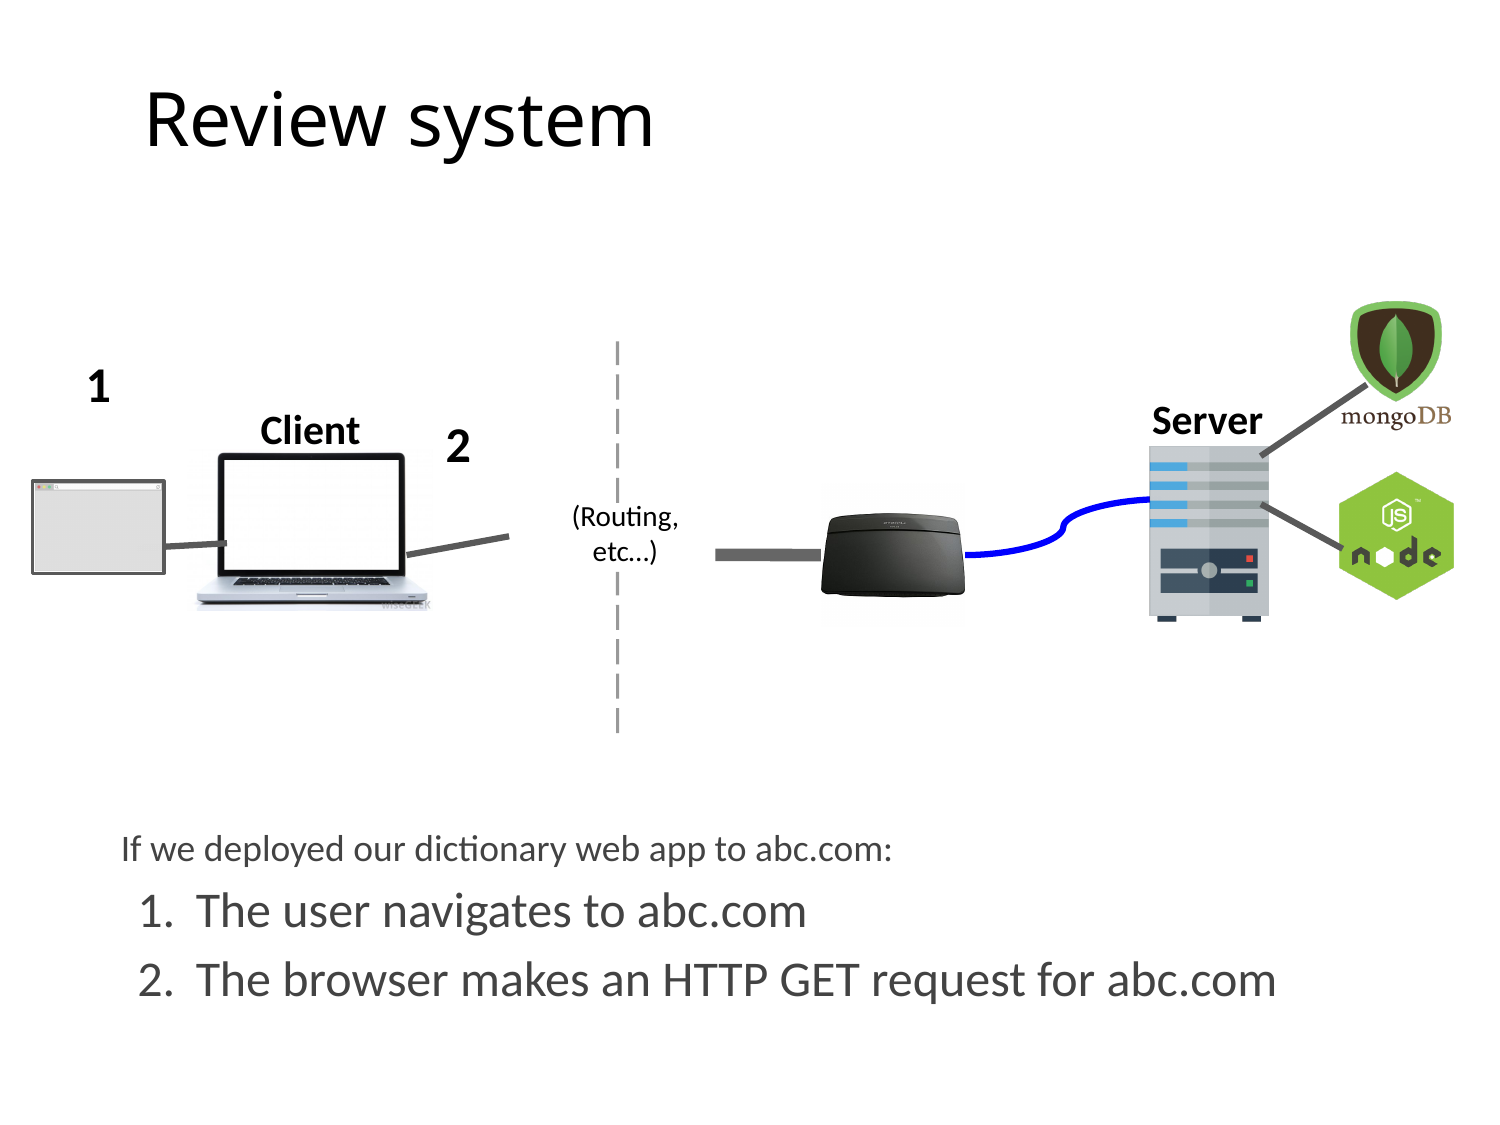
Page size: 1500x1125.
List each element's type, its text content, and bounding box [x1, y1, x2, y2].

picture [1324, 282, 1468, 450]
text_box 2 [417, 402, 500, 484]
picture [821, 483, 965, 627]
picture [187, 449, 433, 611]
picture [34, 482, 163, 572]
text_box (Routing, etc…) [509, 456, 727, 618]
text_box Client [188, 371, 434, 449]
picture [1330, 470, 1462, 602]
list If we deployed our dictionary web app to abc.com: The user navigates to abc.com The browser makes an HTTP GET request for abc.com [105, 802, 1426, 997]
text_box Server [1085, 361, 1331, 475]
picture [1114, 475, 1302, 630]
text_box 1 [57, 341, 140, 424]
title Review system [128, 56, 1372, 183]
